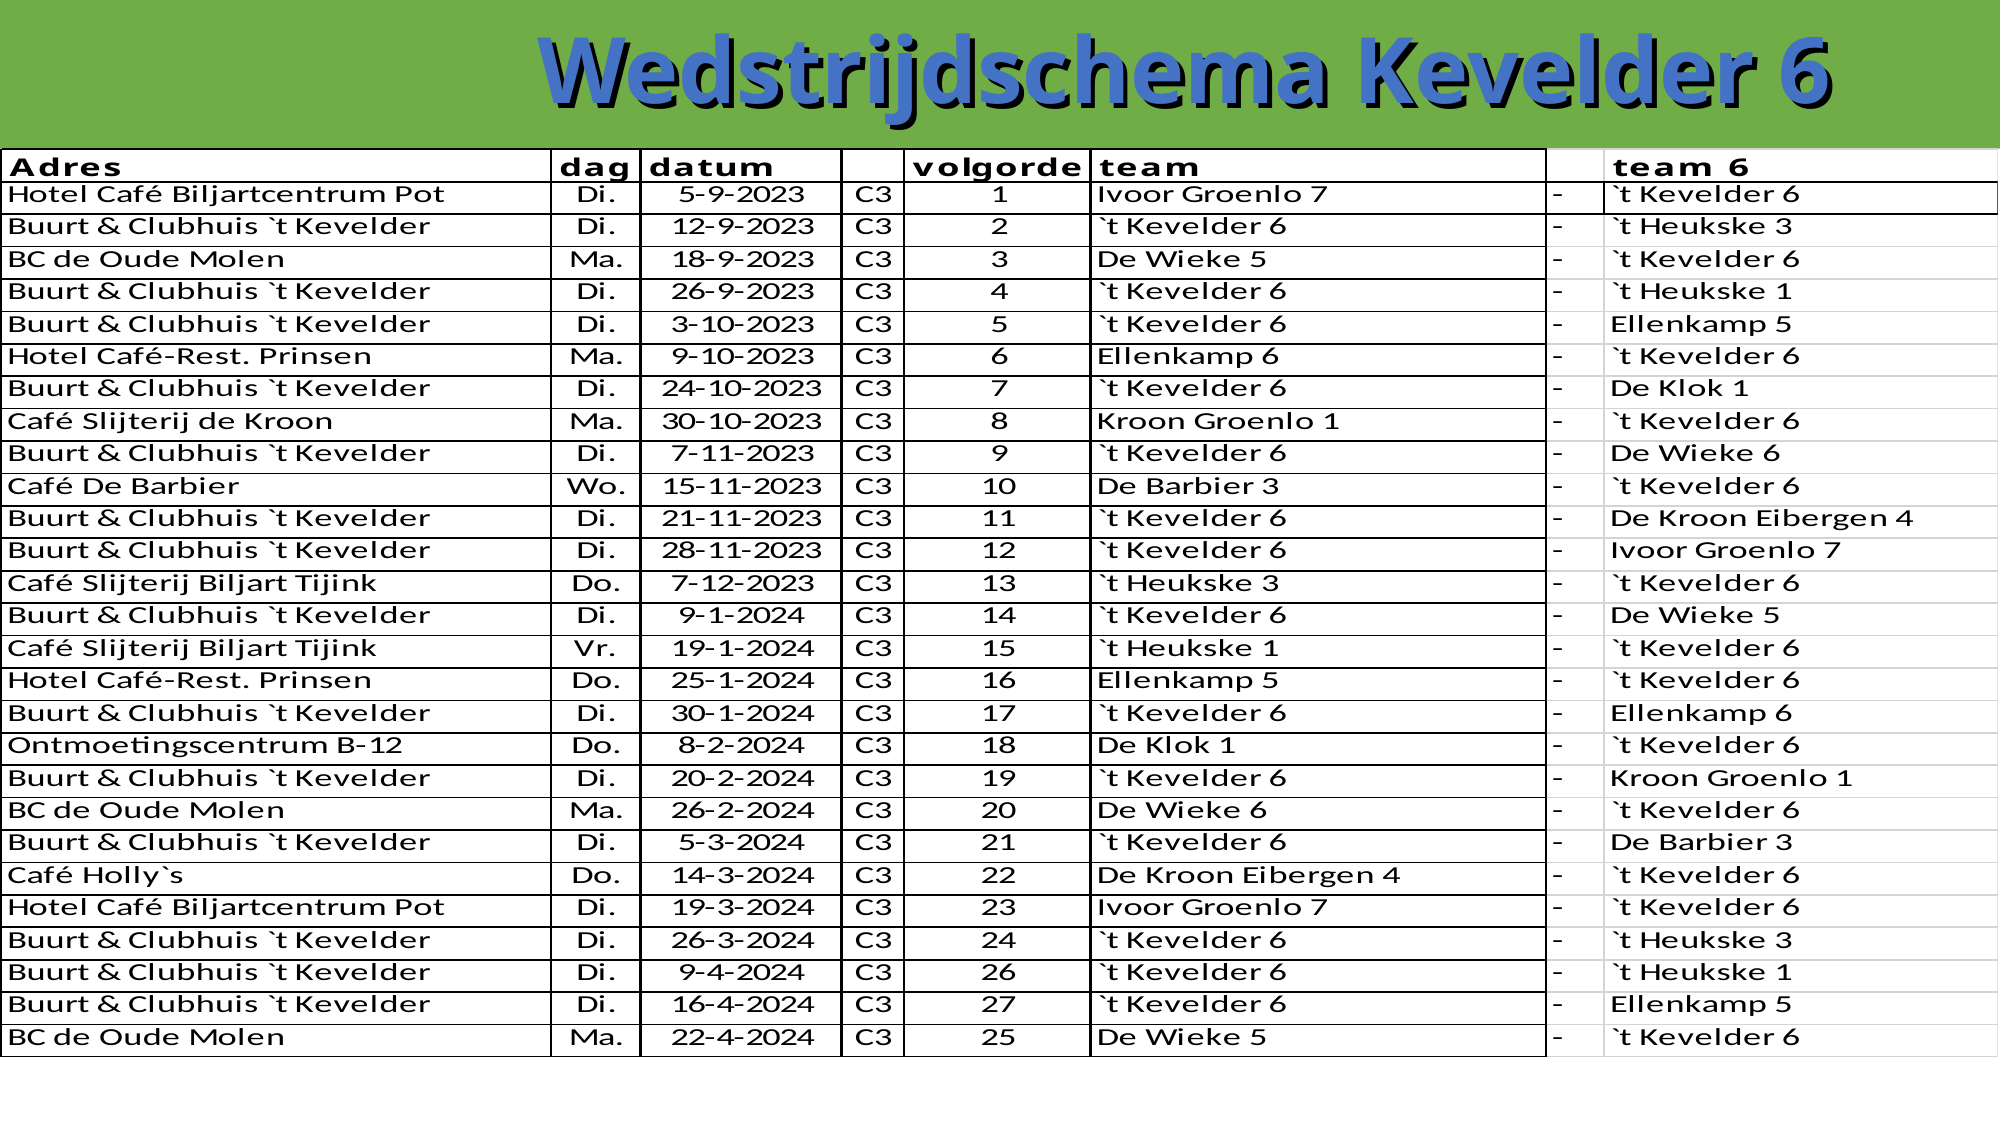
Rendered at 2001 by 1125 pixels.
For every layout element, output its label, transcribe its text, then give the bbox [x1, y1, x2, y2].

picture [0, 148, 2000, 1058]
title Wedstrijdschema Kevelder 6 [0, 0, 2000, 148]
